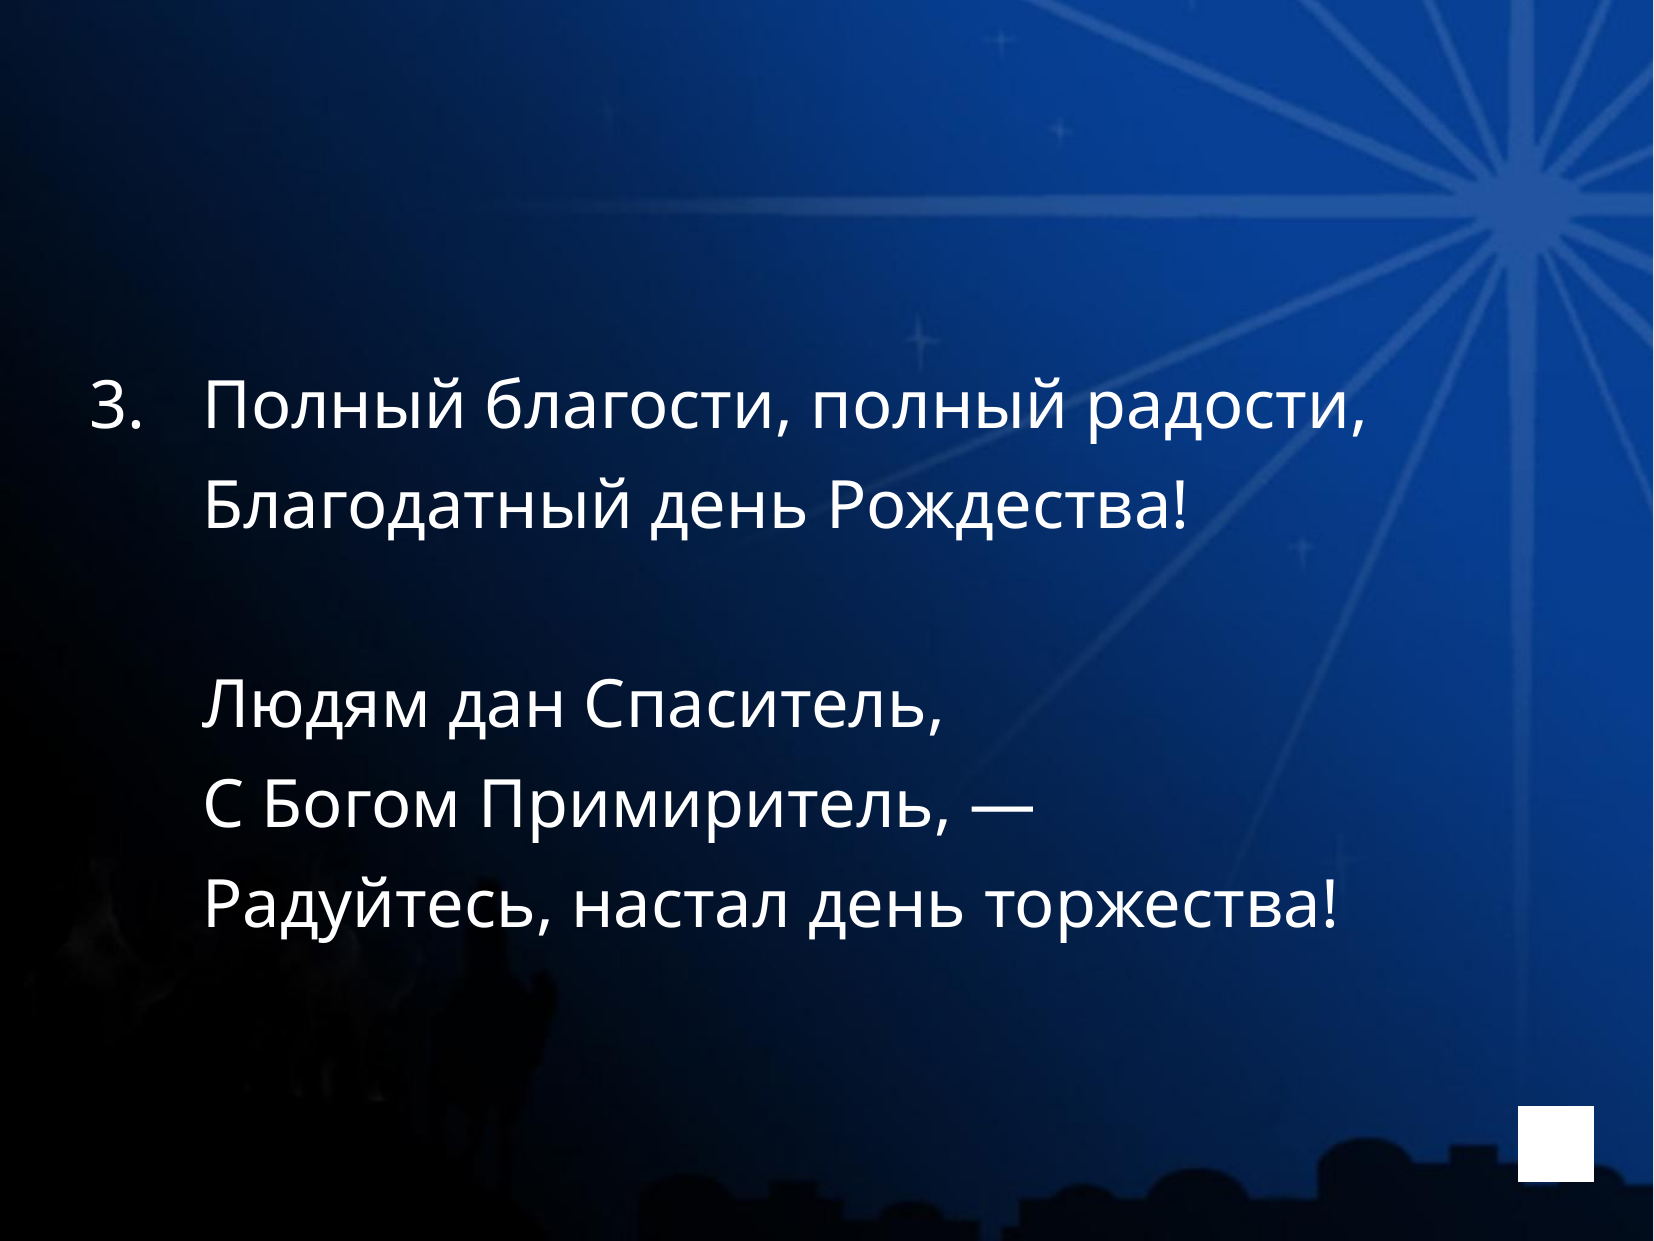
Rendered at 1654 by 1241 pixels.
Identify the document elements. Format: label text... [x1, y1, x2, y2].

text_box [1518, 1106, 1594, 1182]
text_box 3. Полный благости, полный радости, Благодатный день Рождества! Людям дан Спаситель, С Богом Примиритель, — Радуйтесь, настал день торжества! [75, 150, 1576, 1163]
picture [0, 0, 1654, 1241]
